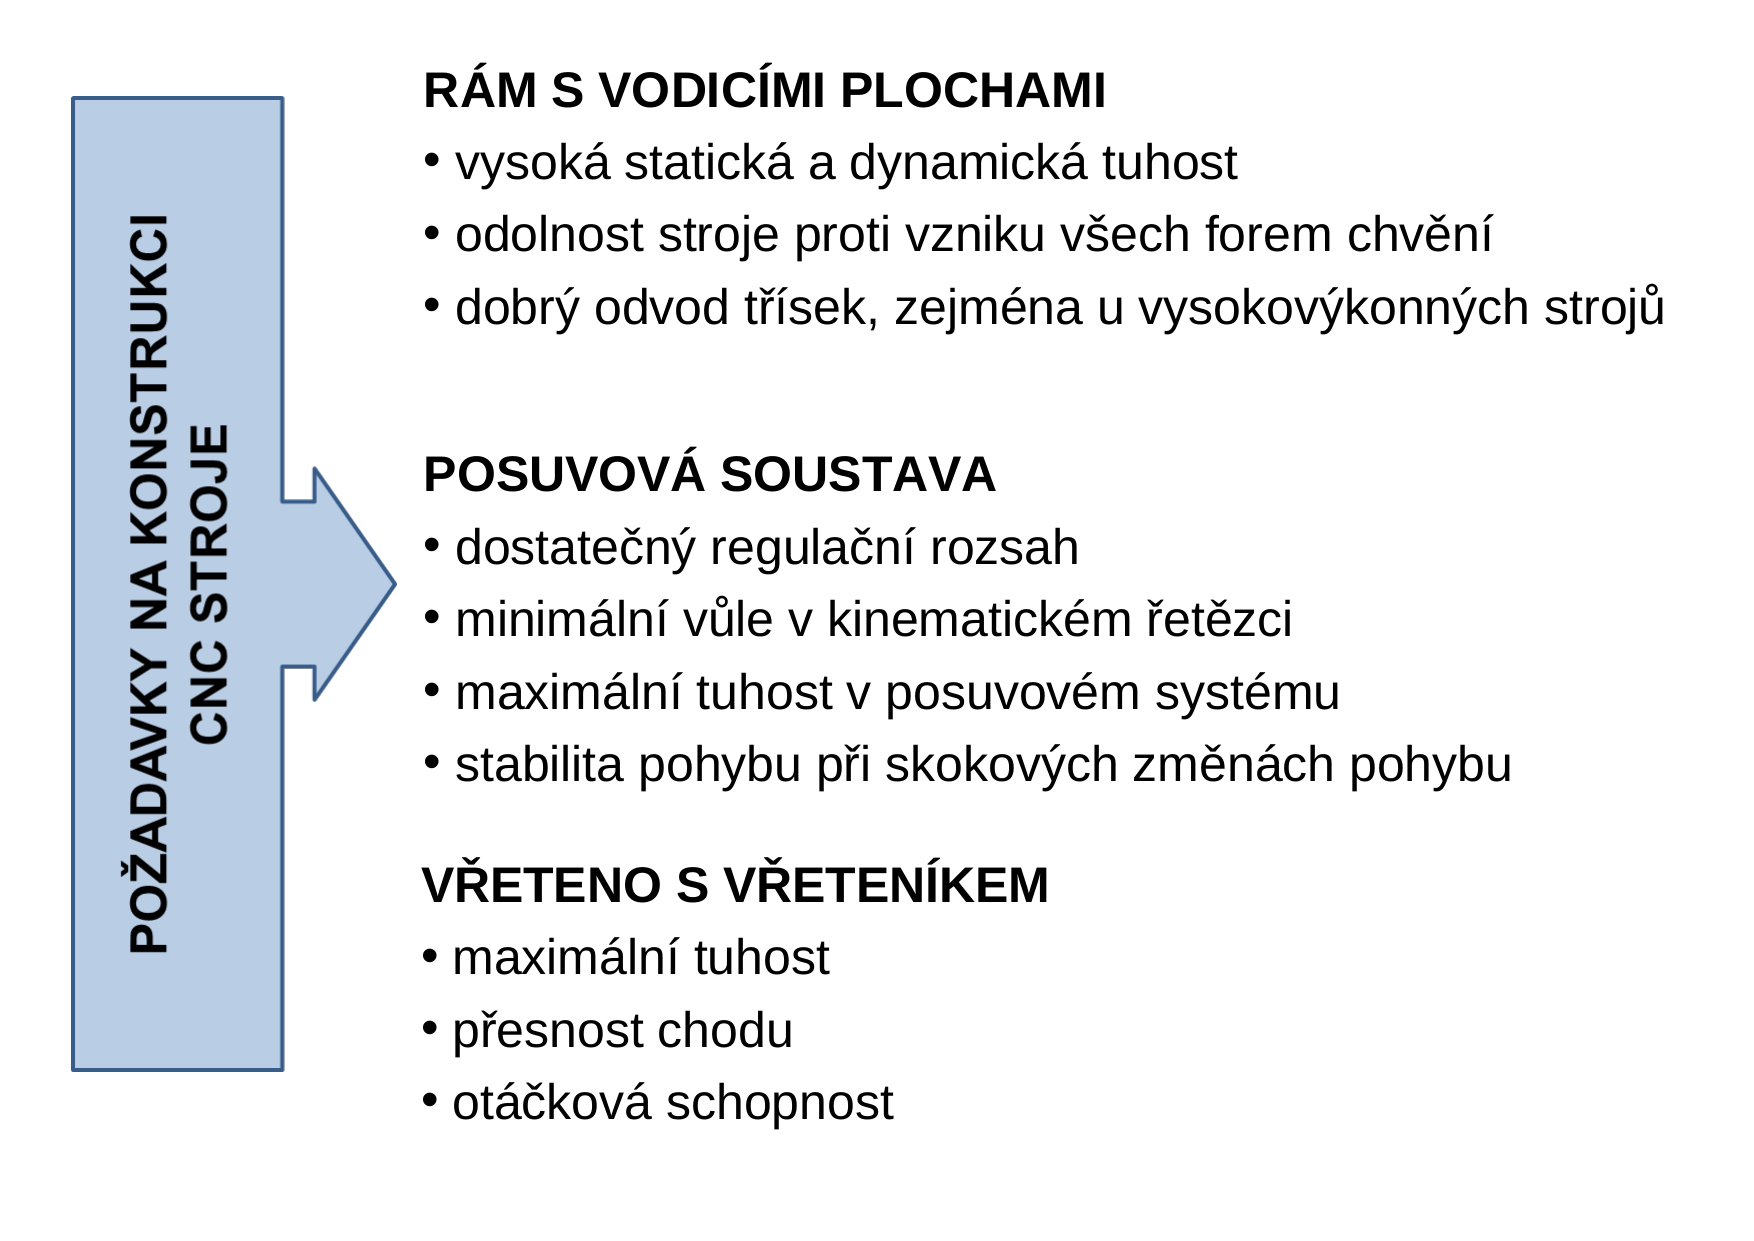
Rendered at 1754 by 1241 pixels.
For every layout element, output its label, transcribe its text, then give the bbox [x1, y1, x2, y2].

picture [71, 96, 397, 1072]
text_box POSUVOVÁ SOUSTAVA dostatečný regulační rozsah minimální vůle v kinematickém řetězci maximální tuhost v posuvovém systému stabilita pohybu při skokových změnách pohybu [423, 441, 1666, 786]
text_box VŘETENO S VŘETENÍKEM maximální tuhost přesnost chodu otáčková schopnost [421, 852, 1064, 1150]
text_box RÁM S VODICÍMI PLOCHAMI vysoká statická a dynamická tuhost odolnost stroje proti vzniku všech forem chvění dobrý odvod třísek, zejména u vysokovýkonných strojů [423, 56, 1692, 396]
